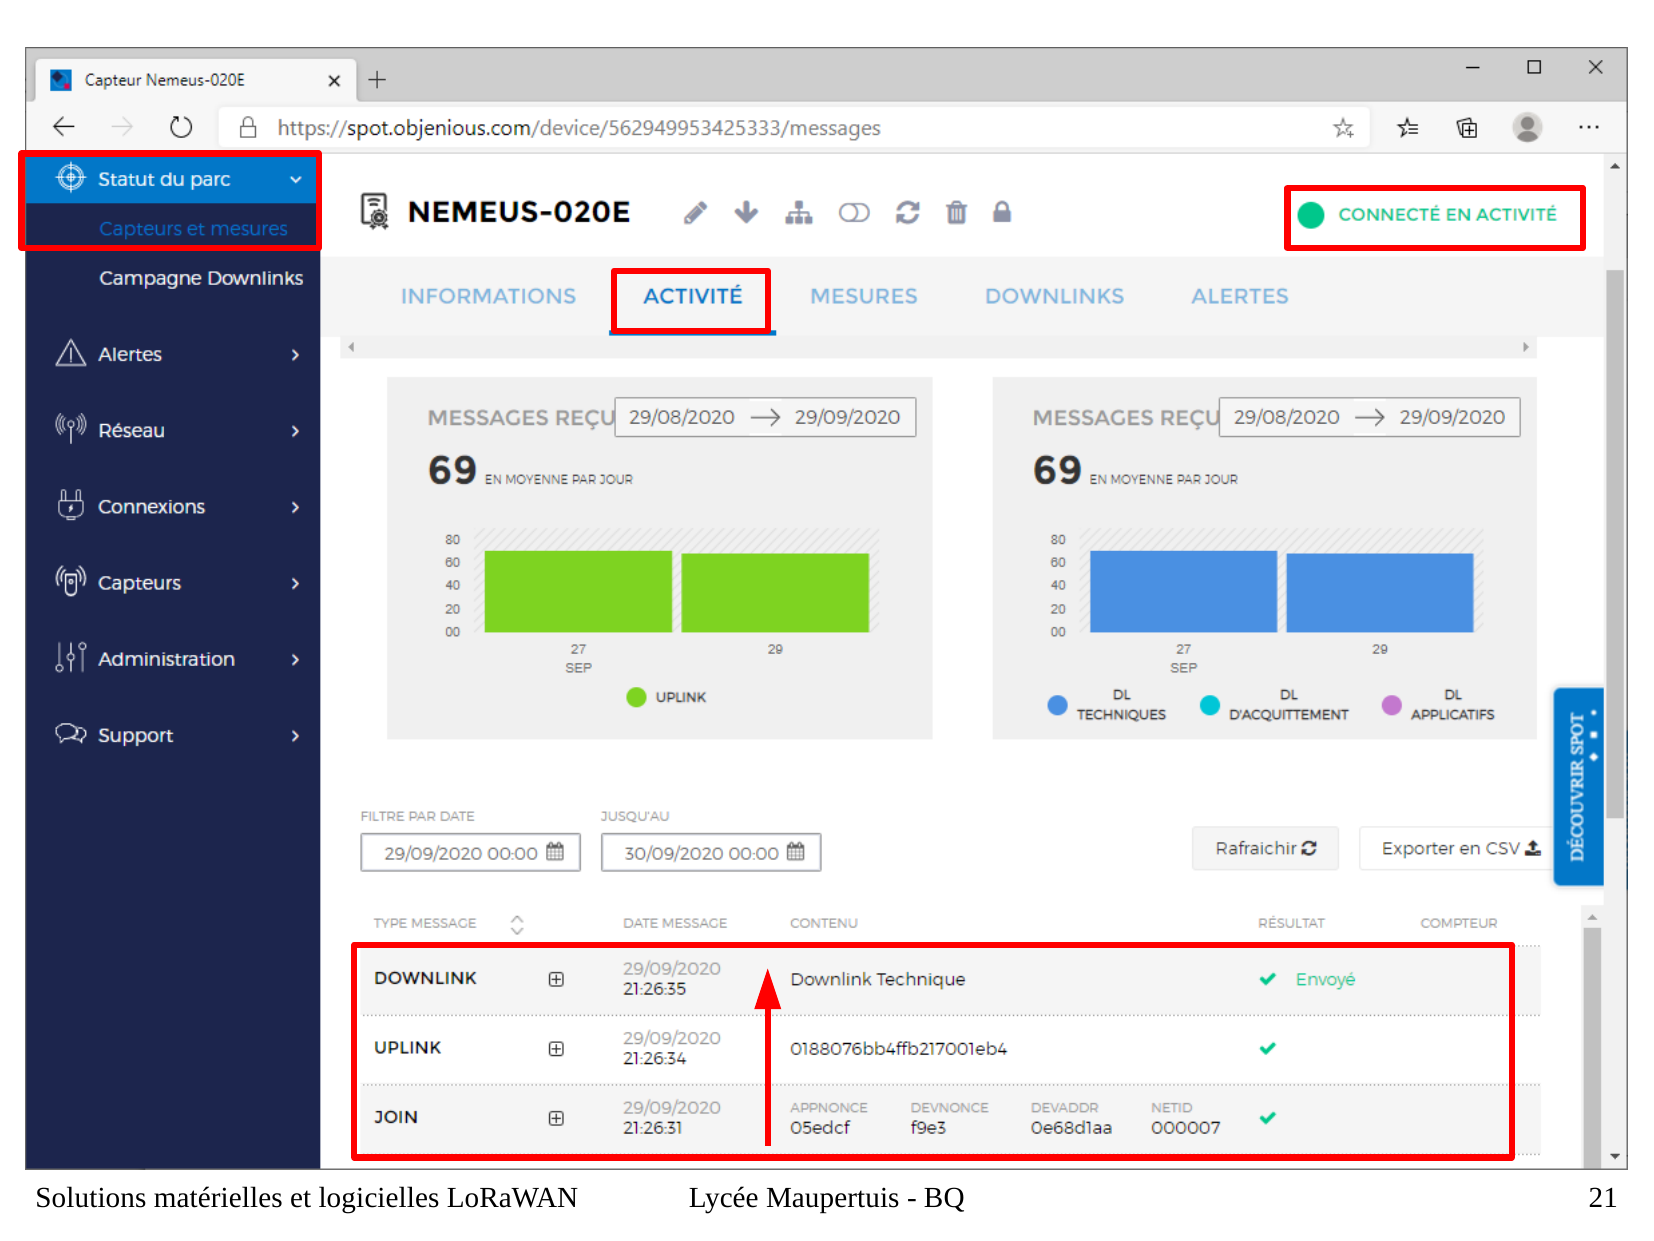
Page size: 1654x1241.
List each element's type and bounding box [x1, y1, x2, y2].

picture [25, 47, 1628, 1170]
picture [25, 157, 316, 245]
